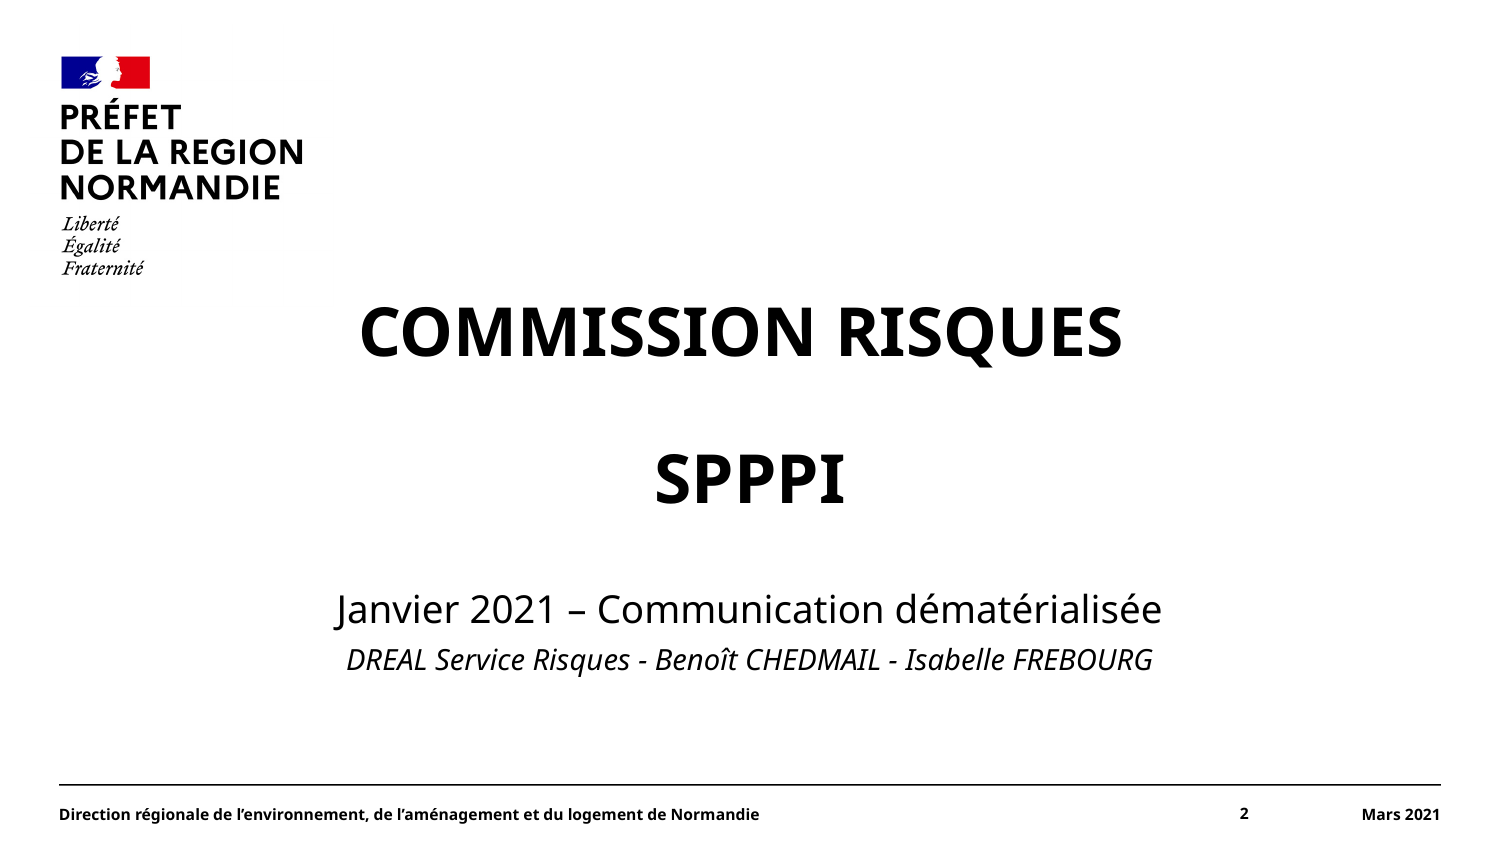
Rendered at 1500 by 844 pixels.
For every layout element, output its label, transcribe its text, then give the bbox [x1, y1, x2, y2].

footer Direction régionale de l’environnement, de l’aménagement et du logement de Normandie [59, 784, 1027, 844]
slide_number 27 [1027, 784, 1249, 844]
picture [29, 24, 334, 307]
list Commission RISQUEs SPPPI Janvier 2021 – Communication dématérialisée DREAL Service Risques - Benoît CHEDMAIL - Isabelle FREBOURG [59, 298, 1441, 687]
slide_number Mars 2021 [1249, 784, 1441, 844]
